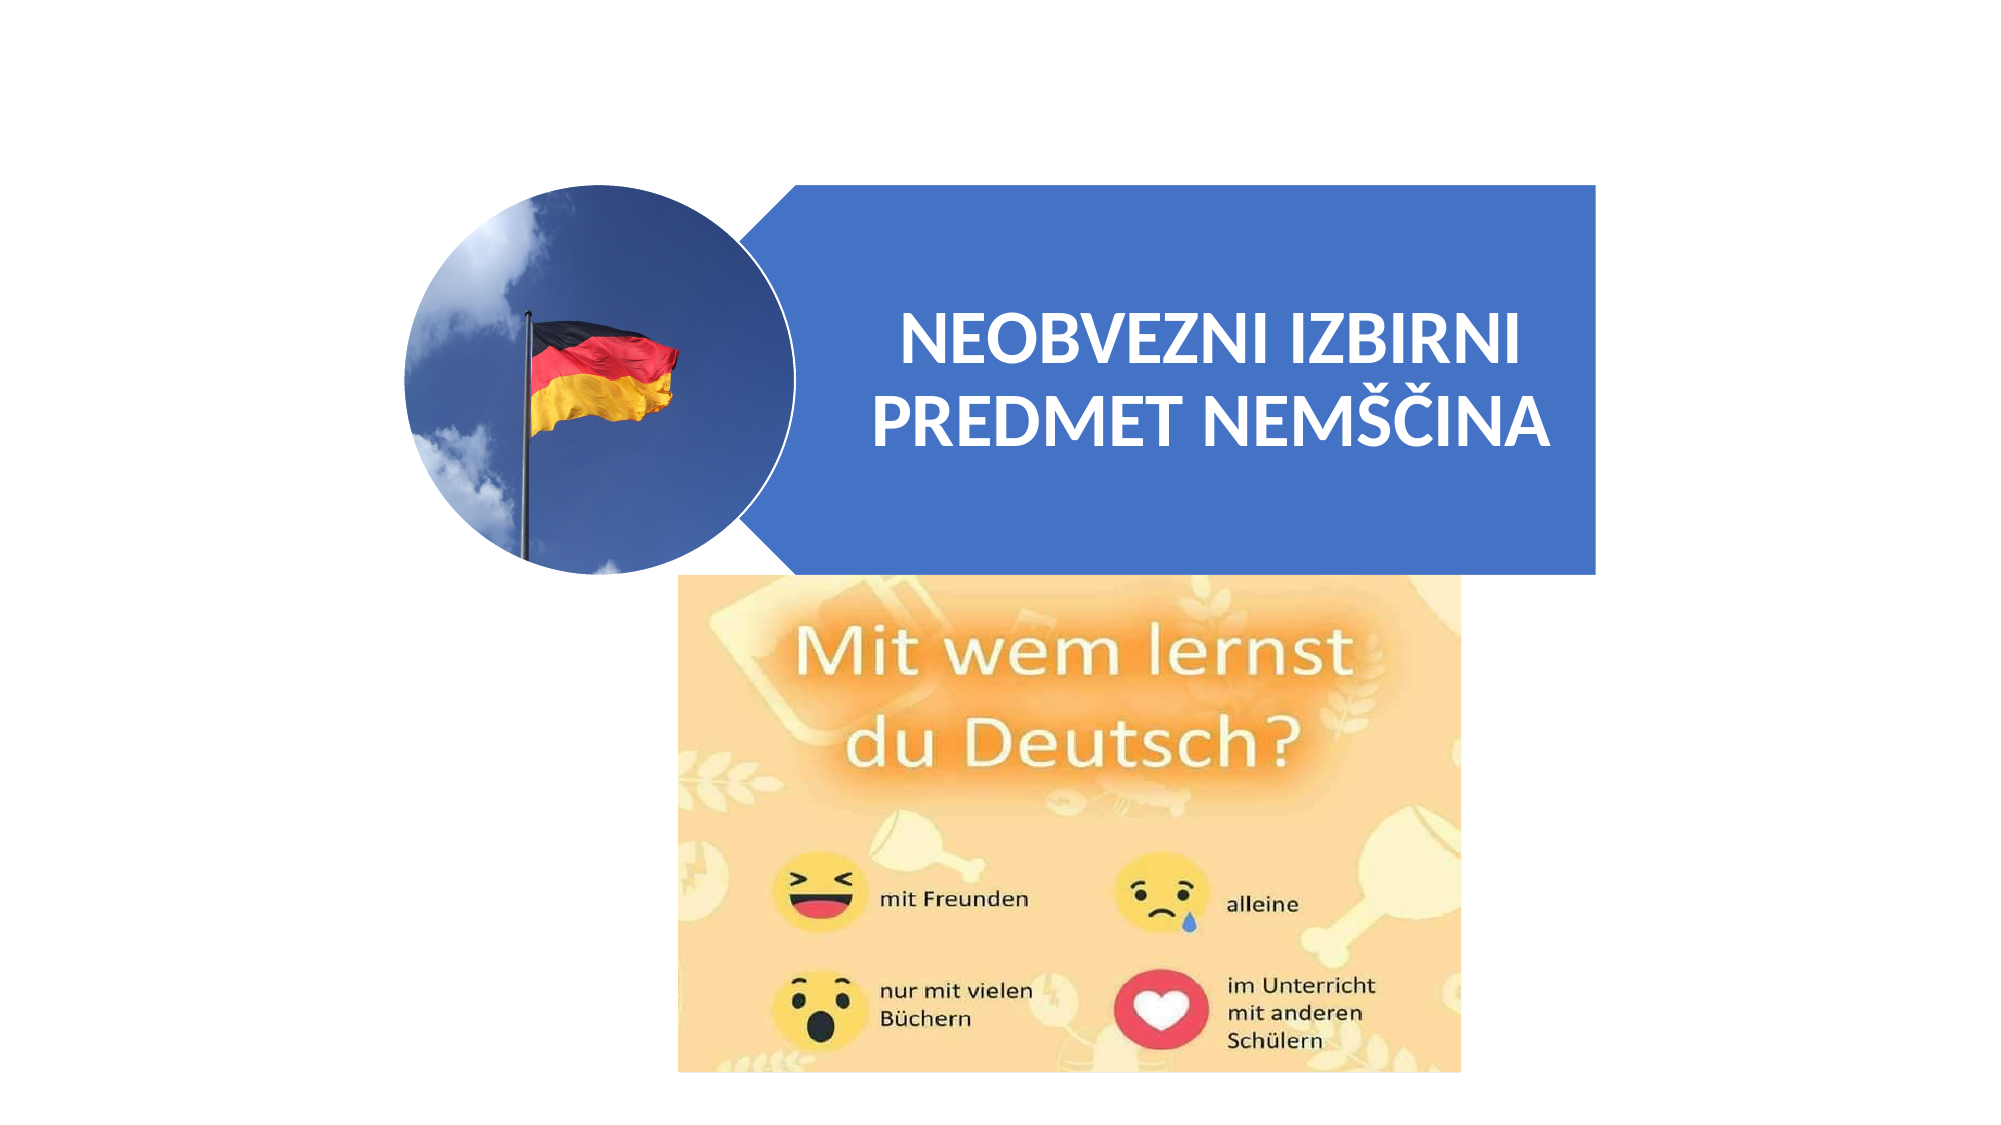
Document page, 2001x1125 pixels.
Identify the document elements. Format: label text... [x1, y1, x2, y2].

text_box NEOBVEZNI IZBIRNI PREDMET NEMŠČINA [738, 184, 1597, 576]
picture [678, 575, 1461, 1072]
text_box [403, 184, 796, 576]
